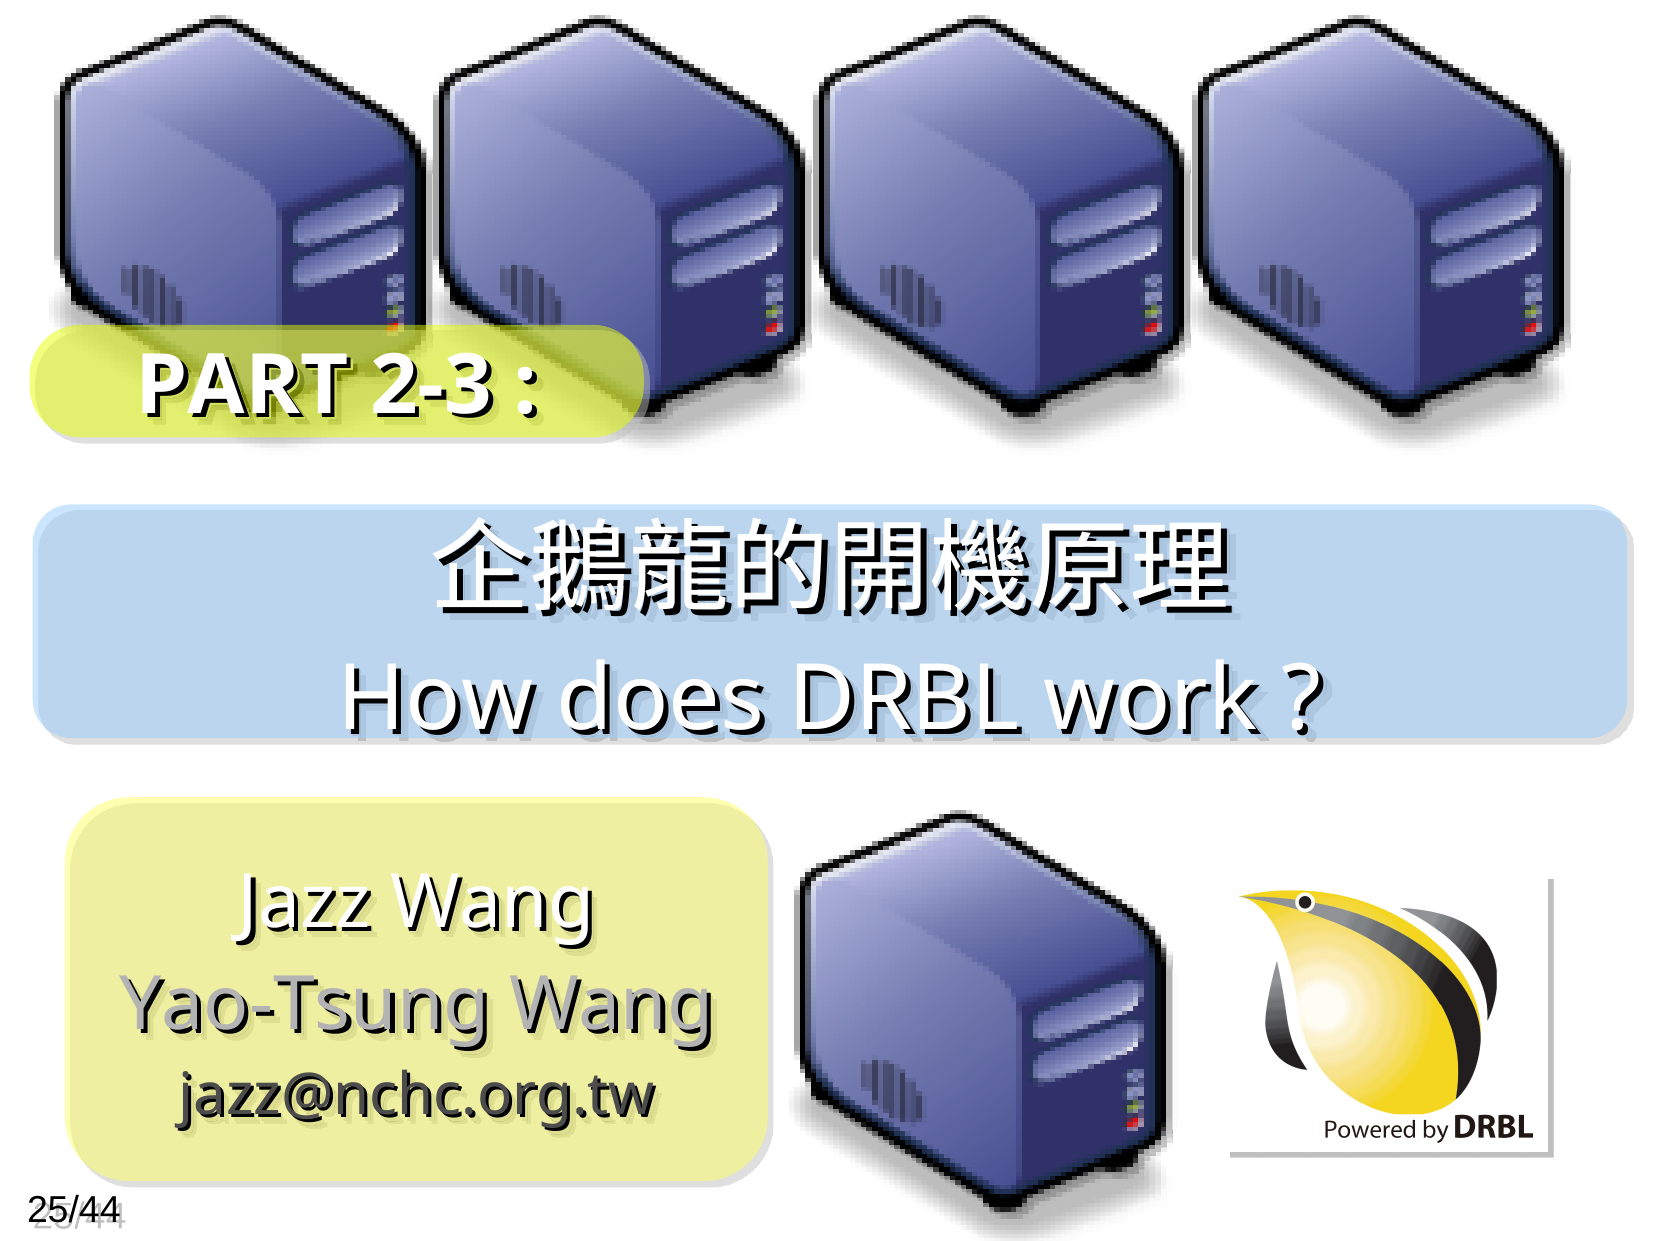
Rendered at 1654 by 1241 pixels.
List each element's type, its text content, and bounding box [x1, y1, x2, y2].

text_box PART 2-3 : [29, 324, 644, 438]
text_box 企鵝龍的開機原理 How does DRBL work ? [32, 504, 1628, 739]
text_box 16/44 [0, 1181, 148, 1239]
picture [767, 797, 1211, 1241]
picture [1224, 874, 1548, 1152]
text_box Jazz Wang Yao-Tsung Wang jazz@nchc.org.tw [64, 797, 768, 1182]
picture [27, 2, 1609, 502]
